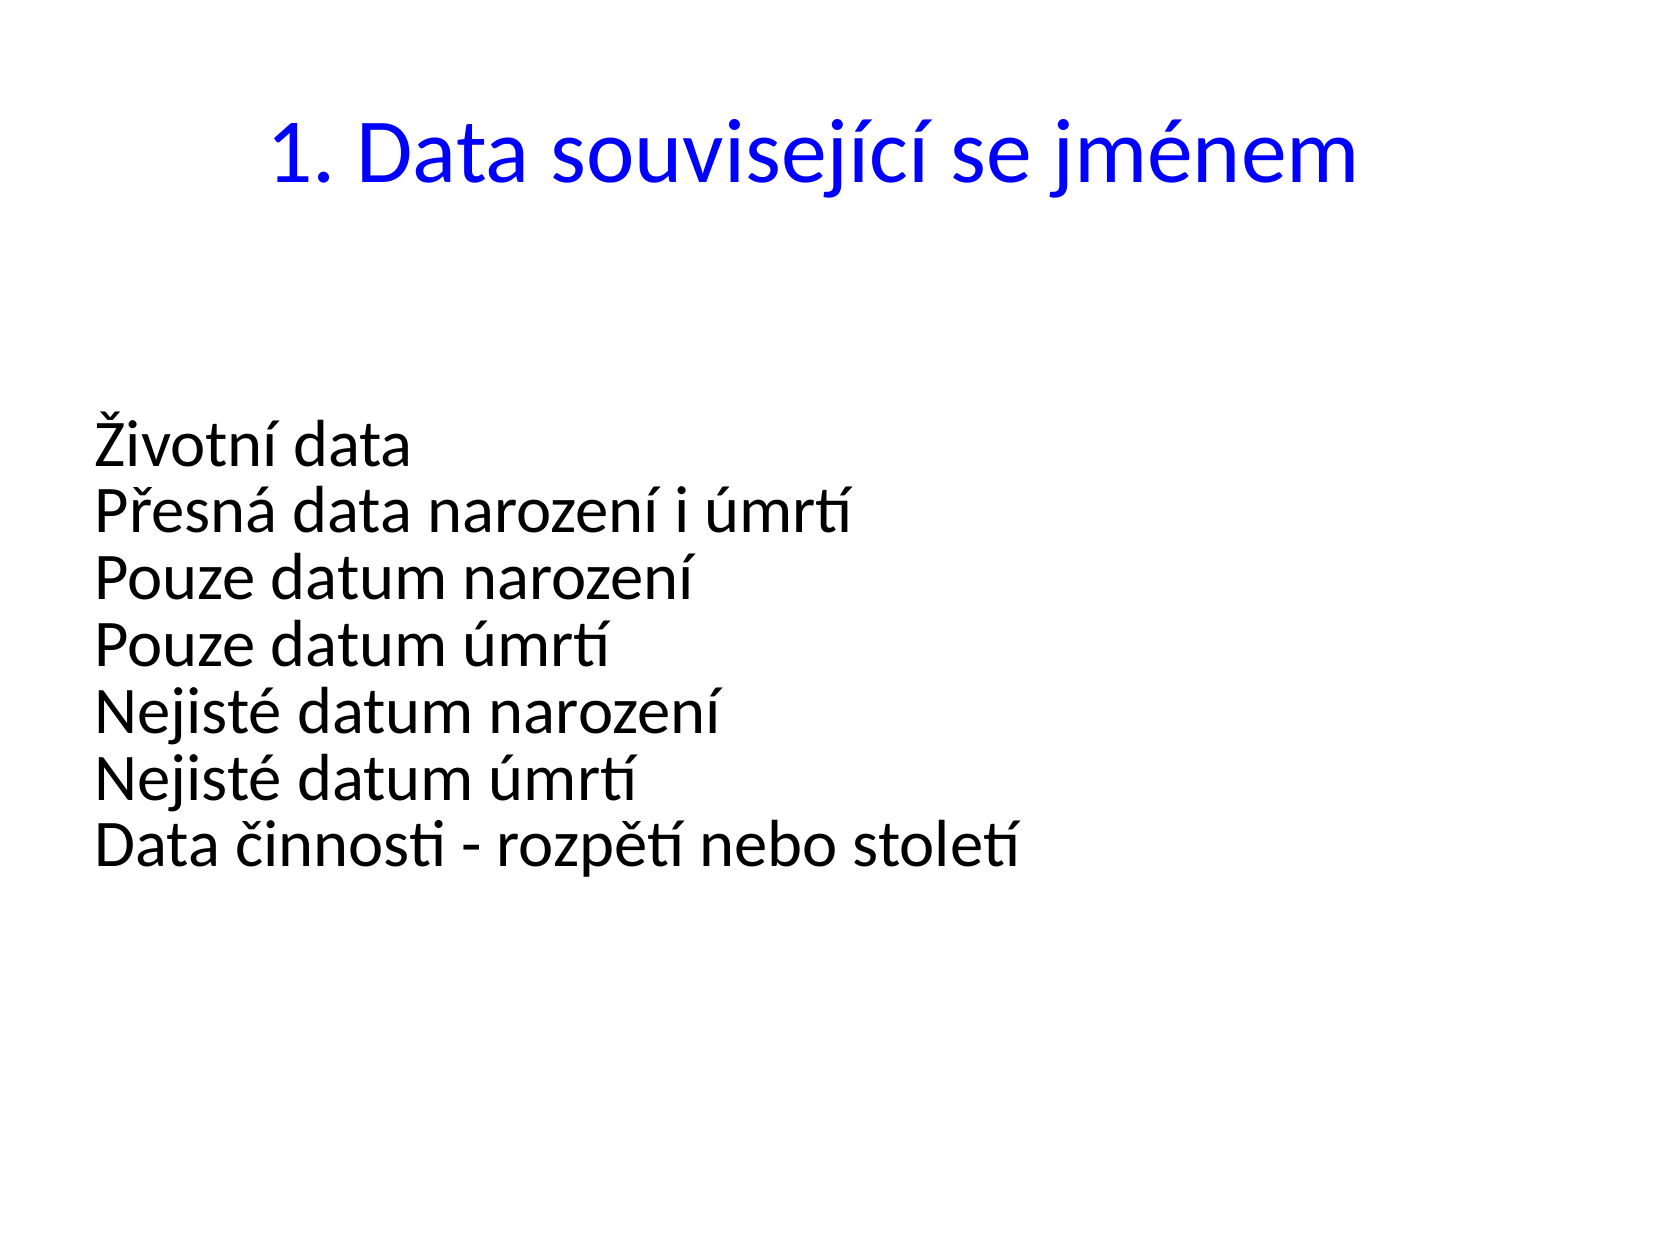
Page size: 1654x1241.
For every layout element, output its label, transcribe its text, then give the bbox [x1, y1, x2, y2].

title 1. Data související se jménem [82, 49, 1571, 257]
subtitle Životní data Přesná data narození i úmrtí Pouze datum narození Pouze datum úmrtí Nejisté datum narození Nejisté datum úmrtí Data činnosti - rozpětí nebo století [94, 290, 1583, 1010]
